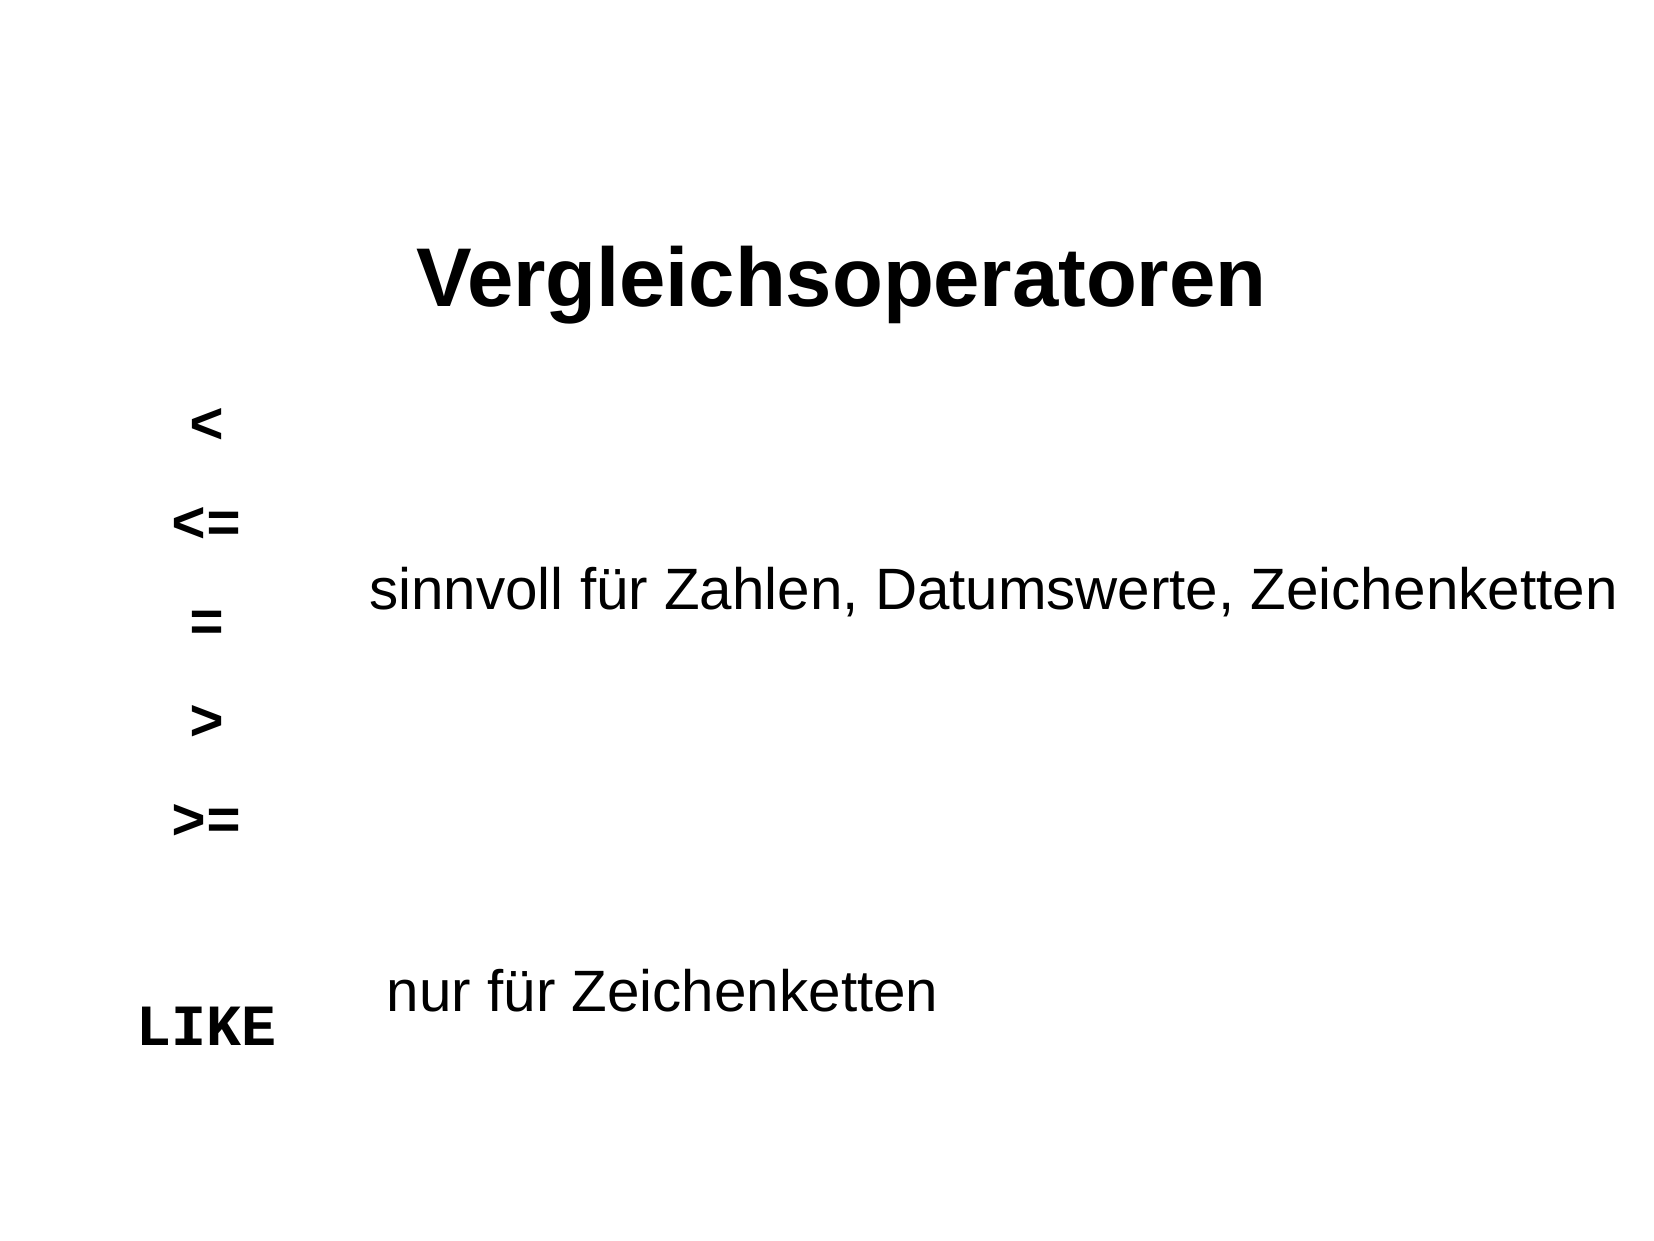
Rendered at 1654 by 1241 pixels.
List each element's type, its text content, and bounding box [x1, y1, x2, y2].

text_box nur für Zeichenketten [372, 950, 1495, 1031]
text_box LIKE [118, 956, 296, 1039]
text_box < <= = > >= [118, 354, 296, 835]
text_box sinnvoll für Zahlen, Datumswerte, Zeichenketten [354, 549, 1654, 629]
text_box Vergleichsoperatoren [88, 177, 1595, 286]
